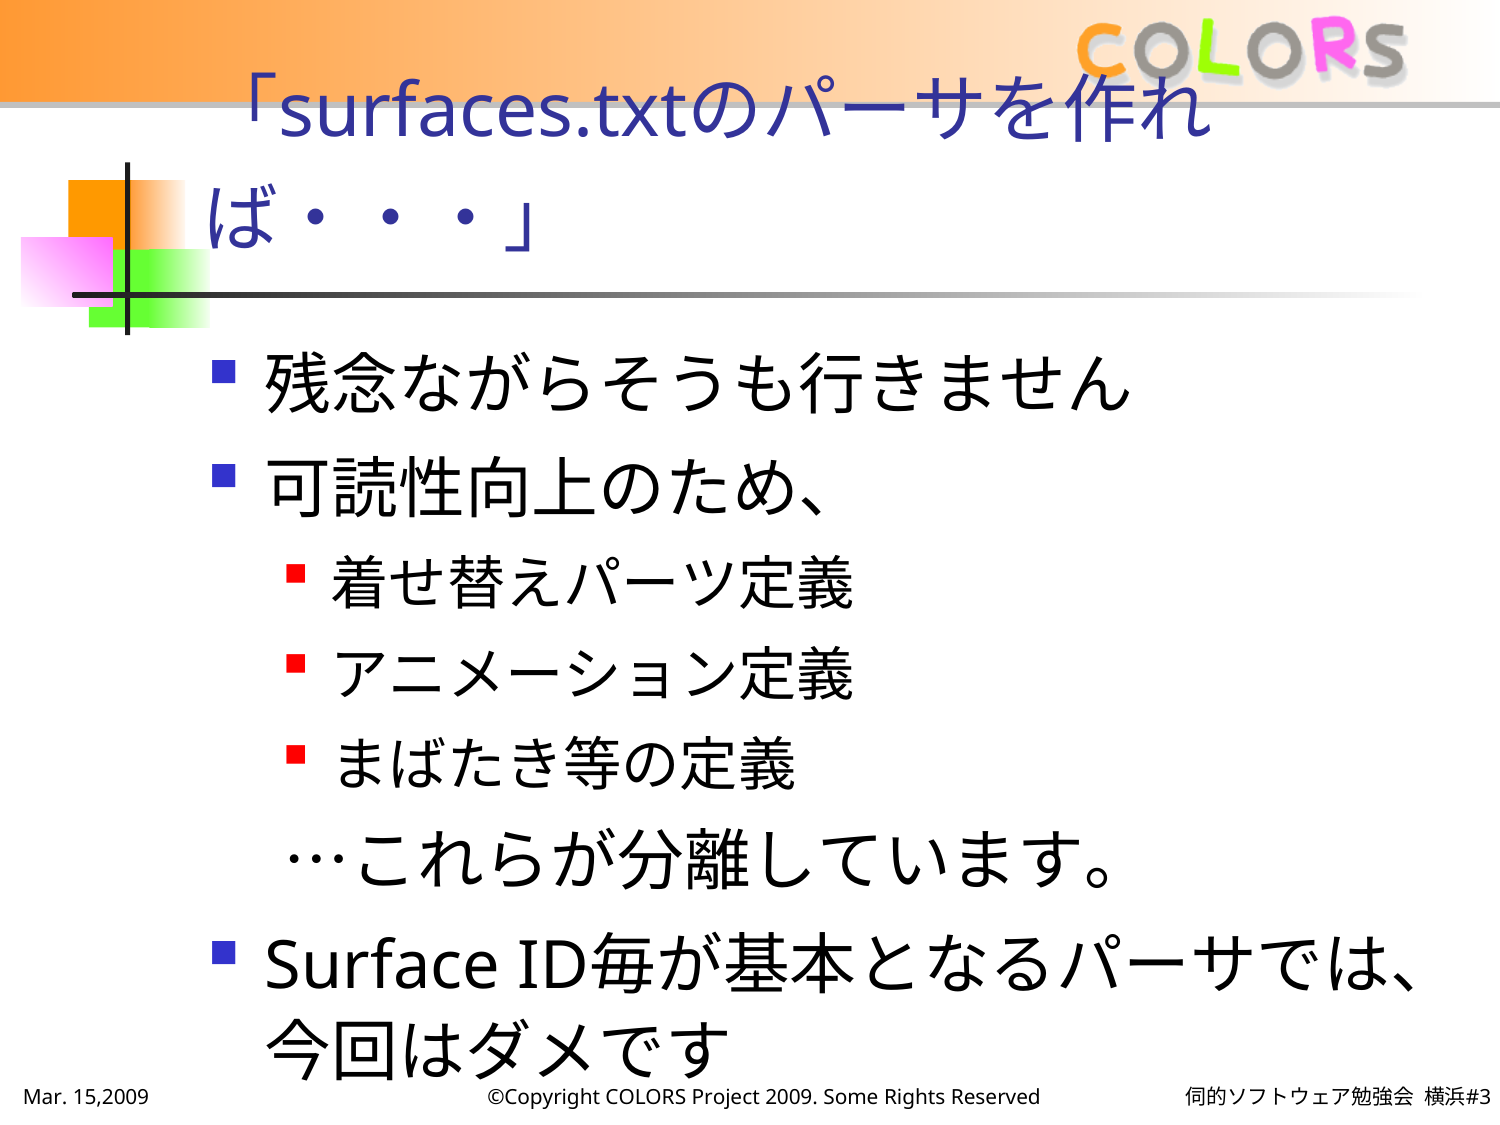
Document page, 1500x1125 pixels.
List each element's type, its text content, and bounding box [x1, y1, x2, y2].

title 「surfaces.txtのパーサを作れば・・・」 [188, 35, 1468, 276]
list 残念ながらそうも行きません 可読性向上のため、 着せ替えパーツ定義 アニメーション定義 まばたき等の定義 …これらが分離しています。 Surface ID毎が基本となるパーサでは、今回はダメです [193, 331, 1469, 1007]
